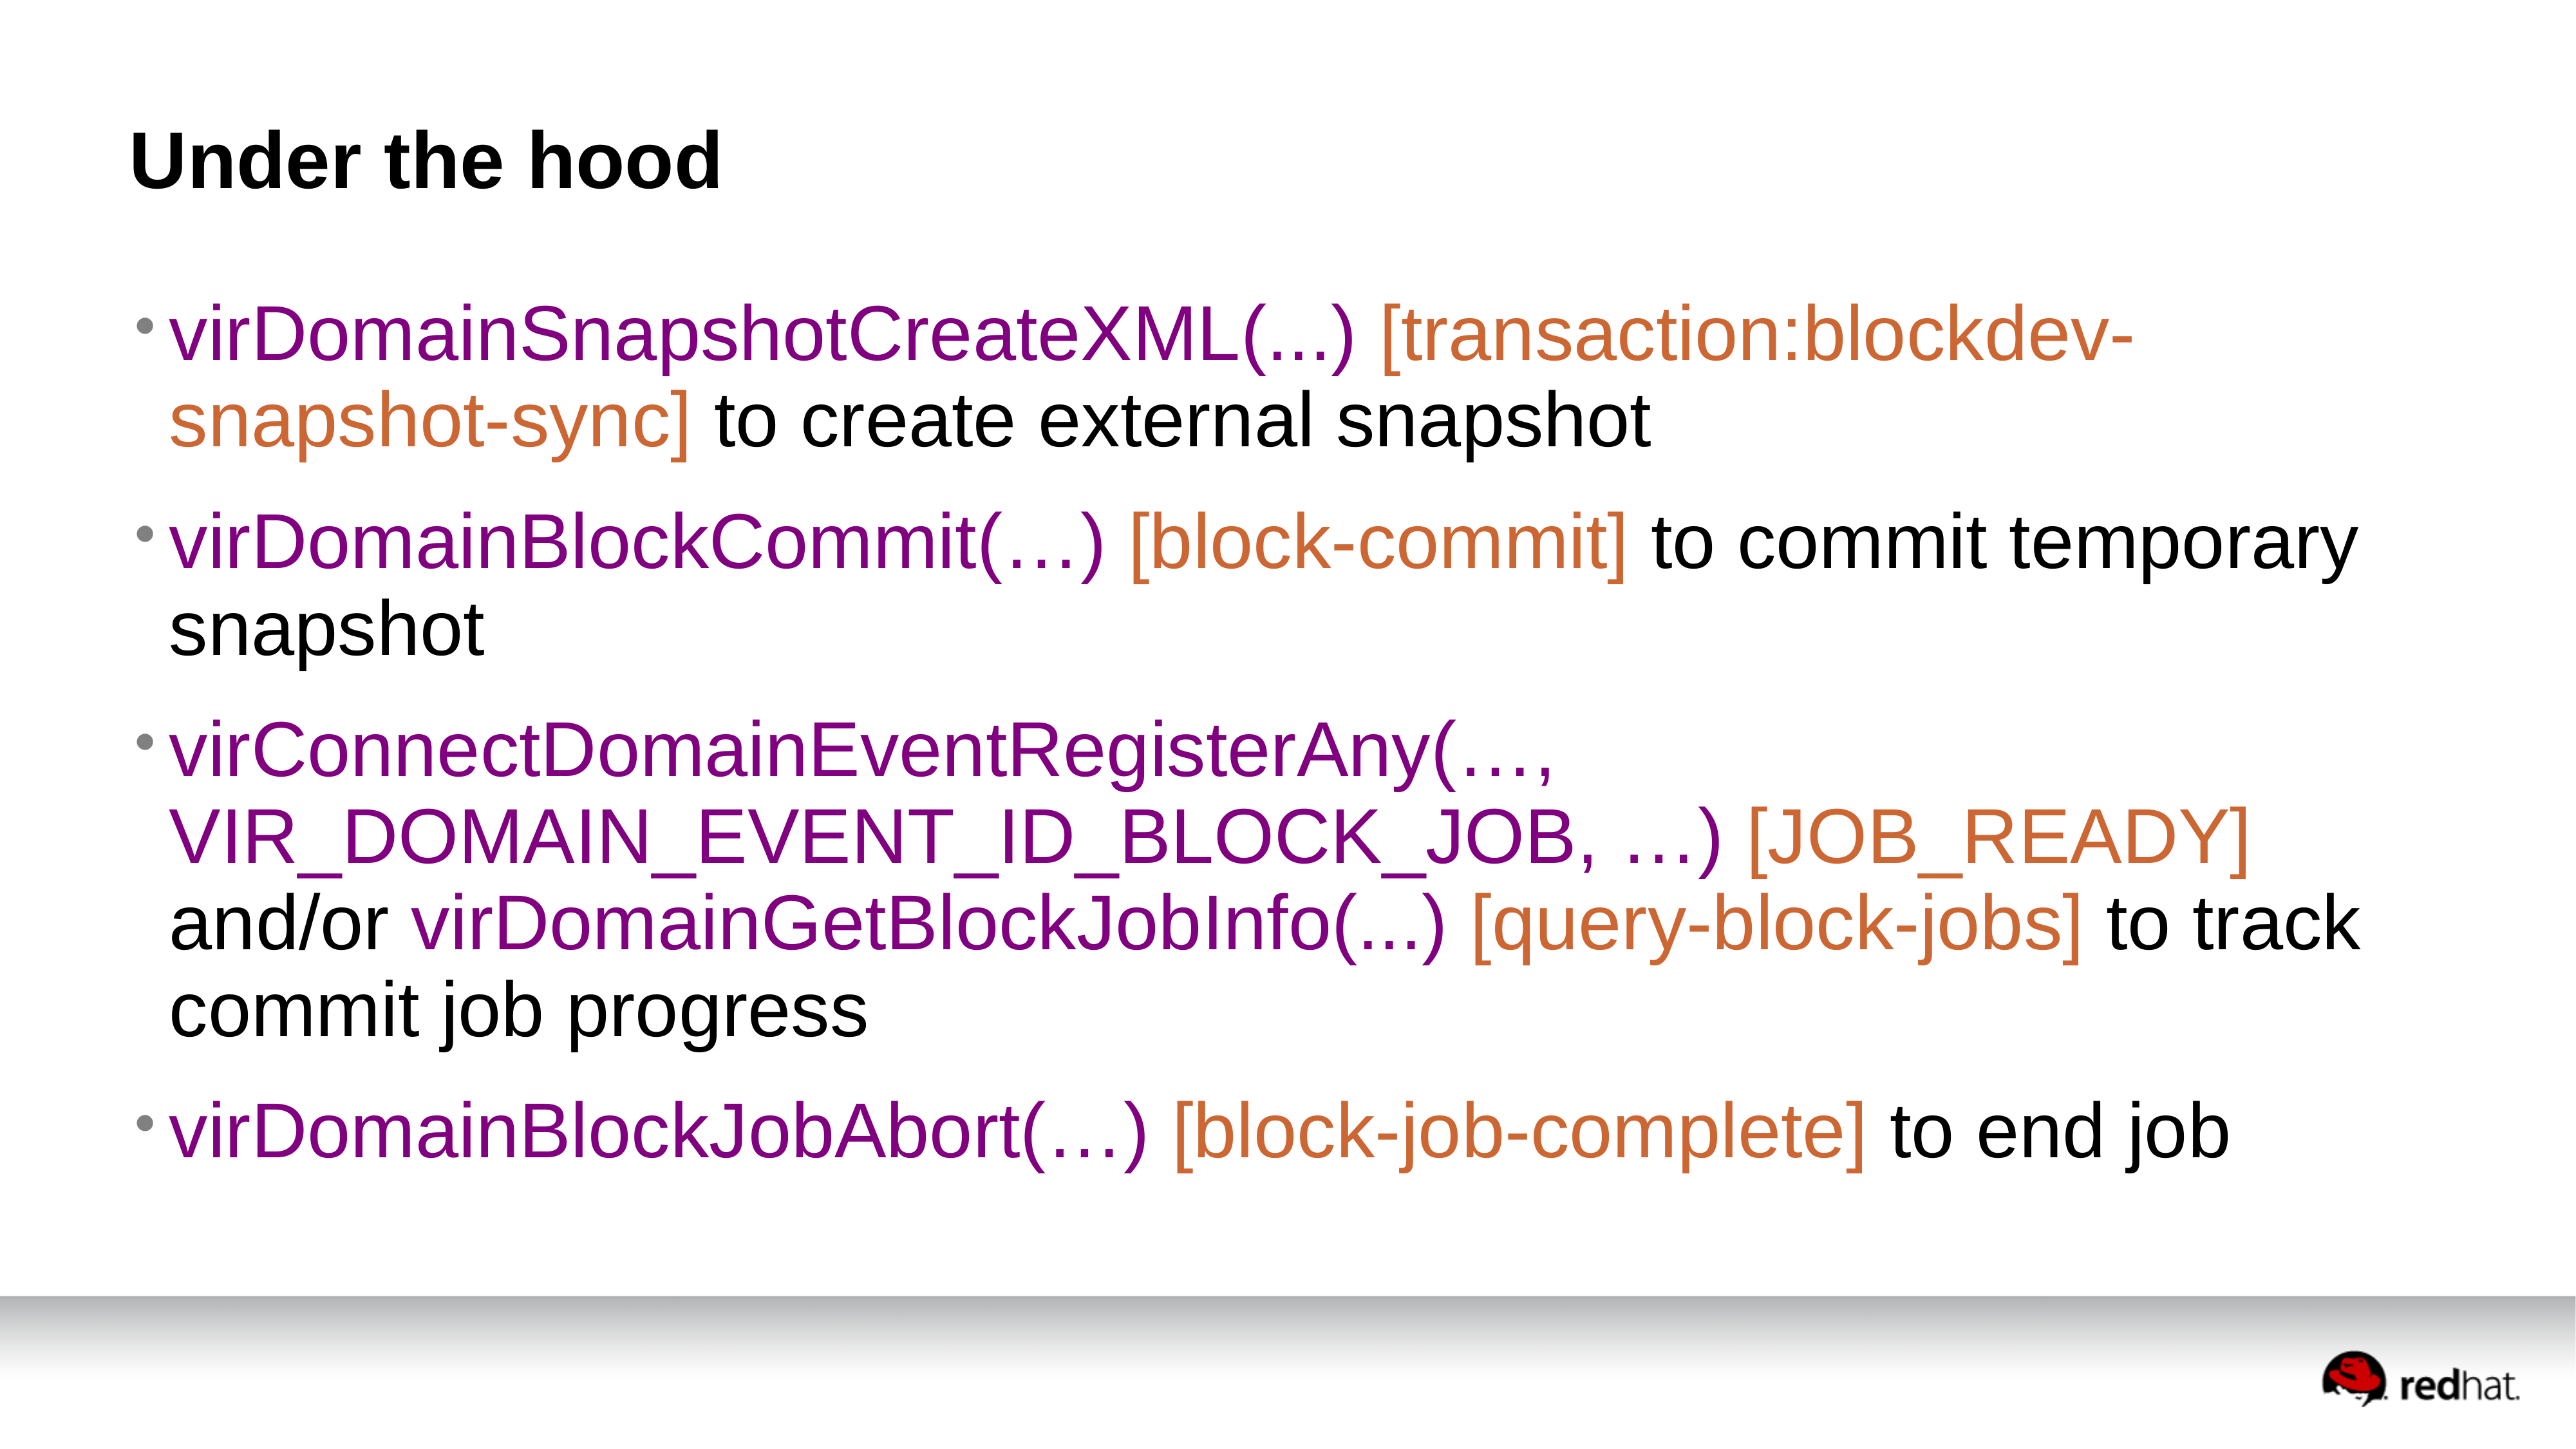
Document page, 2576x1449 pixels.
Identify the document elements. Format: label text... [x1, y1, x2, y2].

picture [0, 0, 2576, 1446]
title Under the hood [129, 100, 2261, 222]
list virDomainSnapshotCreateXML(...) [transaction:blockdev-snapshot-sync] to create external snapshot virDomainBlockCommit(…) [block-commit] to commit temporary snapshot virConnectDomainEventRegisterAny(…, VIR_DOMAIN_EVENT_ID_BLOCK_JOB, …) [JOB_READY] and/or virDomainGetBlockJobInfo(...) [query-block-jobs] to track commit job progress virDomainBlockJobAbort(…) [block-job-complete] to end job [123, 289, 2425, 1208]
